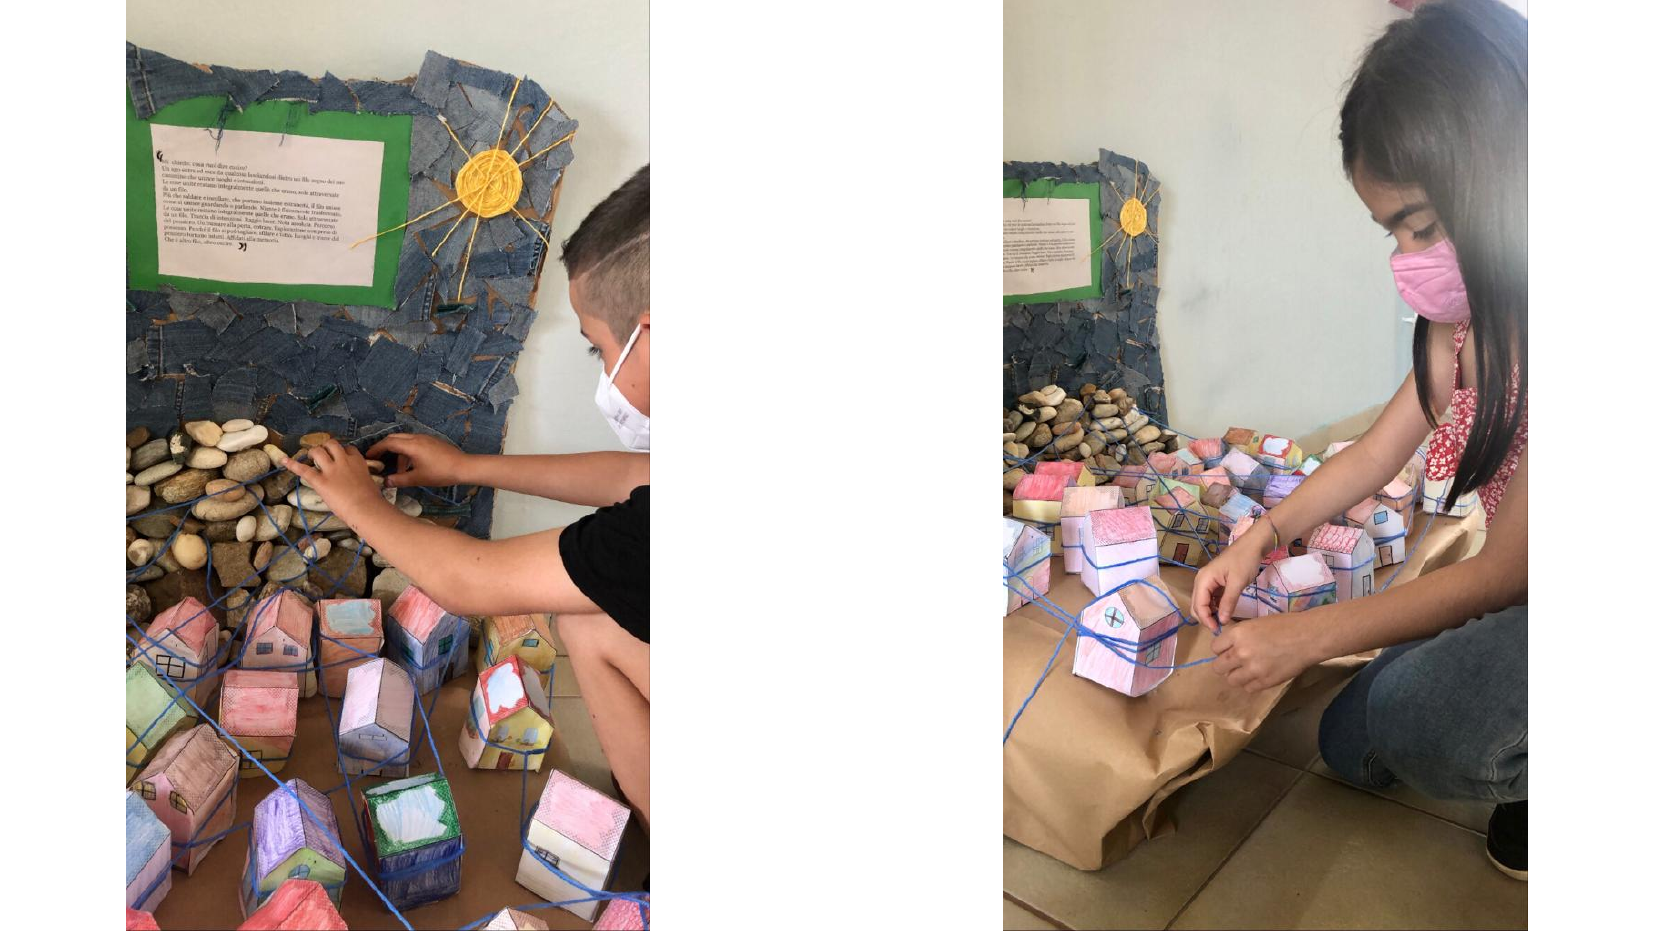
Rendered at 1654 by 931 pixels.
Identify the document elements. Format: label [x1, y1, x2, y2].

picture [126, 0, 650, 931]
picture [1003, 0, 1528, 931]
